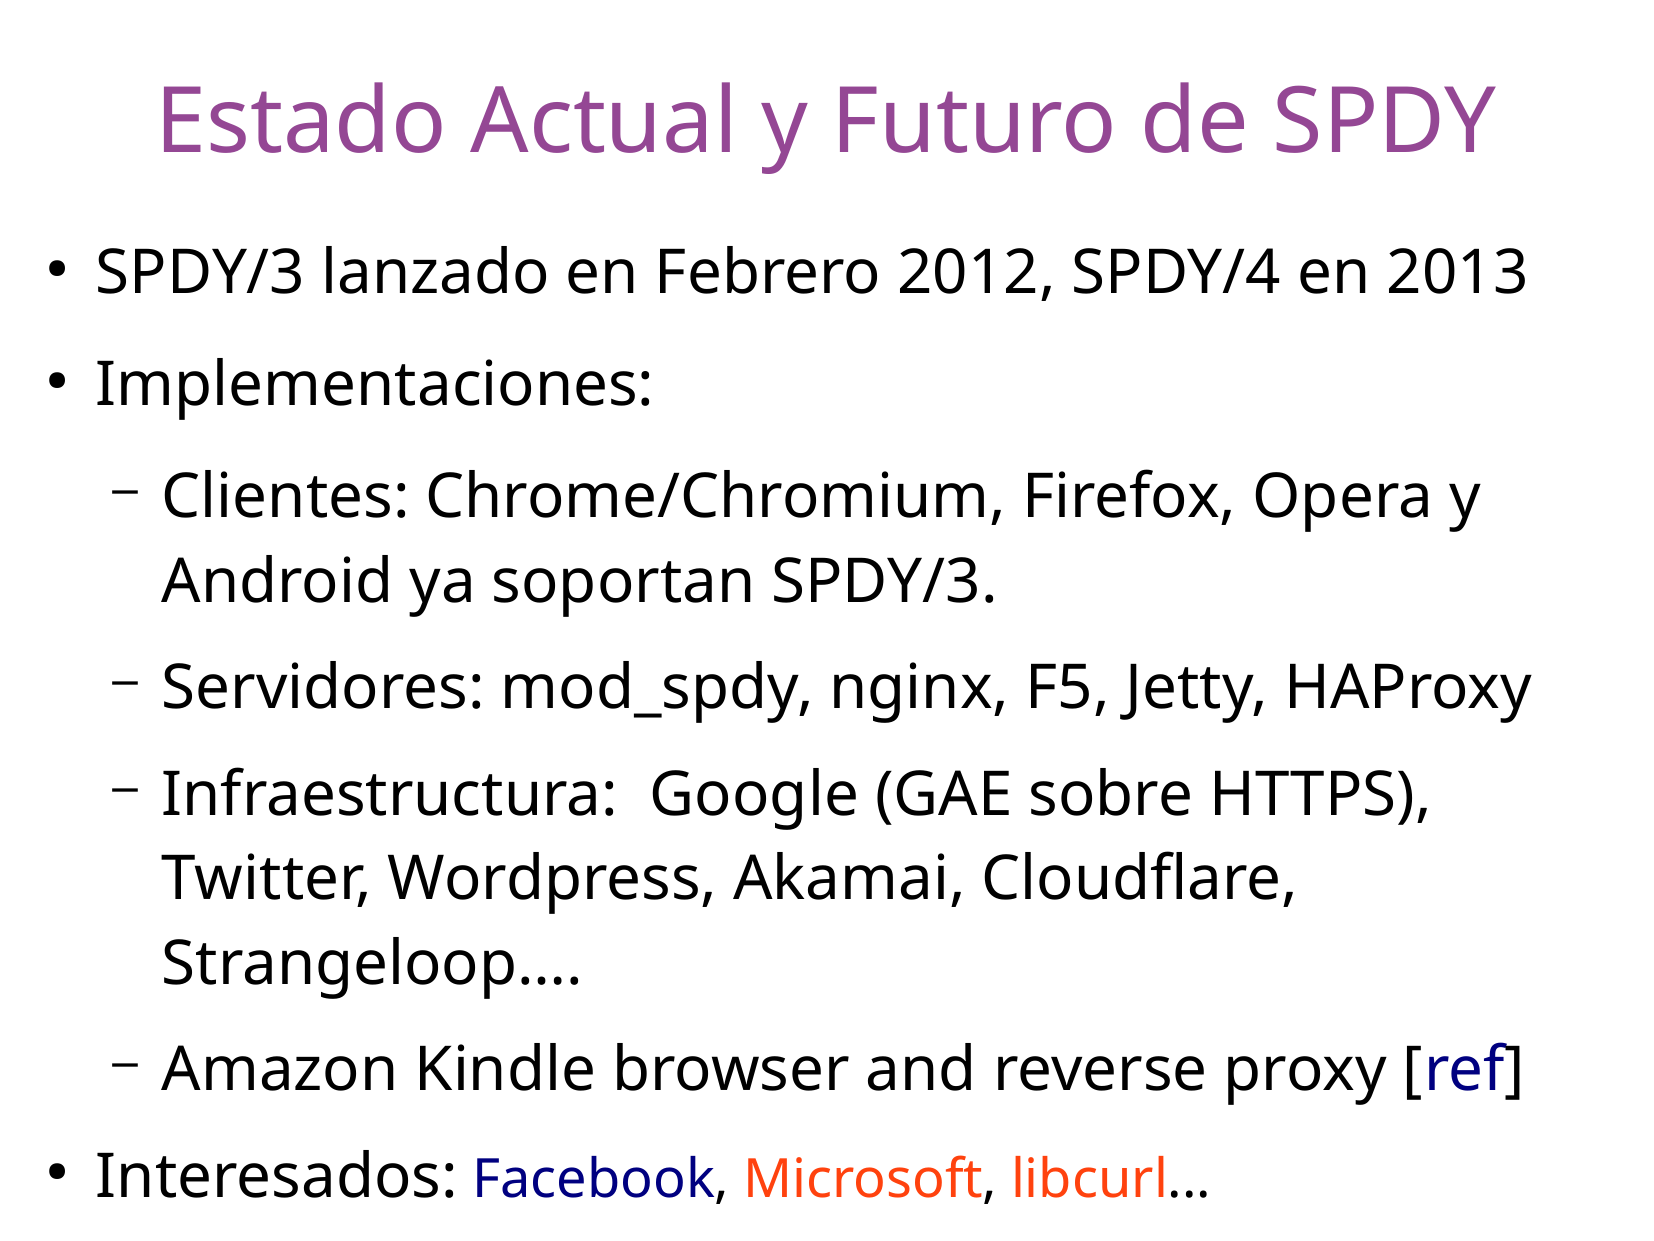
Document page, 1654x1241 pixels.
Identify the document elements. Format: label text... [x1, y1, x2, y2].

list SPDY/3 lanzado en Febrero 2012, SPDY/4 en 2013 Implementaciones: Clientes: Chrome/Chromium, Firefox, Opera y Android ya soportan SPDY/3. Servidores: mod_spdy, nginx, F5, Jetty, HAProxy Infraestructura: Google (GAE sobre HTTPS), Twitter, Wordpress, Akamai, Cloudflare, Strangeloop…. Amazon Kindle browser and reverse proxy [ref] Interesados: Facebook, Microsoft, libcurl... [29, 227, 1642, 1220]
title Estado Actual y Futuro de SPDY [82, 13, 1571, 222]
